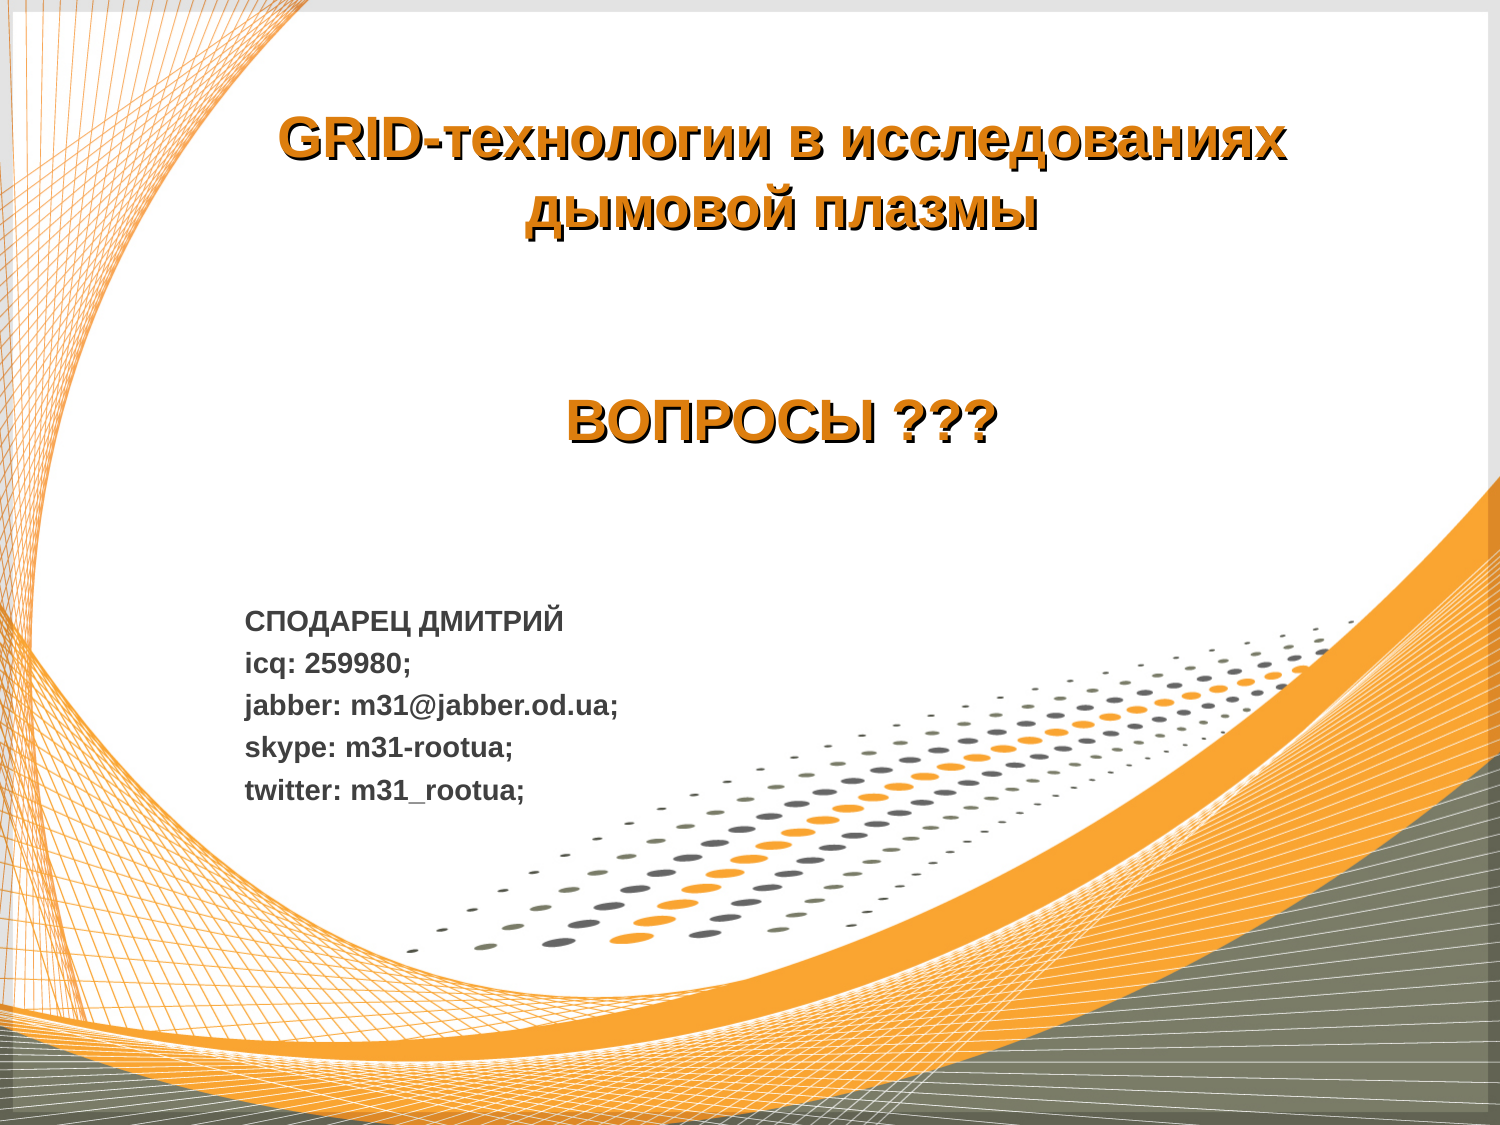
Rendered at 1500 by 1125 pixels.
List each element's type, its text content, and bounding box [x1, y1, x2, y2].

list ВОПРОСЫ ??? [226, 185, 1338, 650]
text_box СПОДАРЕЦ ДМИТРИЙ icq: 259980; jabber: m31@jabber.od.ua; skype: m31-rootua; twitter: m31_rootua; [229, 650, 793, 836]
picture [0, 0, 1500, 1125]
list GRID-технологии в исследованиях дымовой плазмы [226, 0, 1338, 185]
